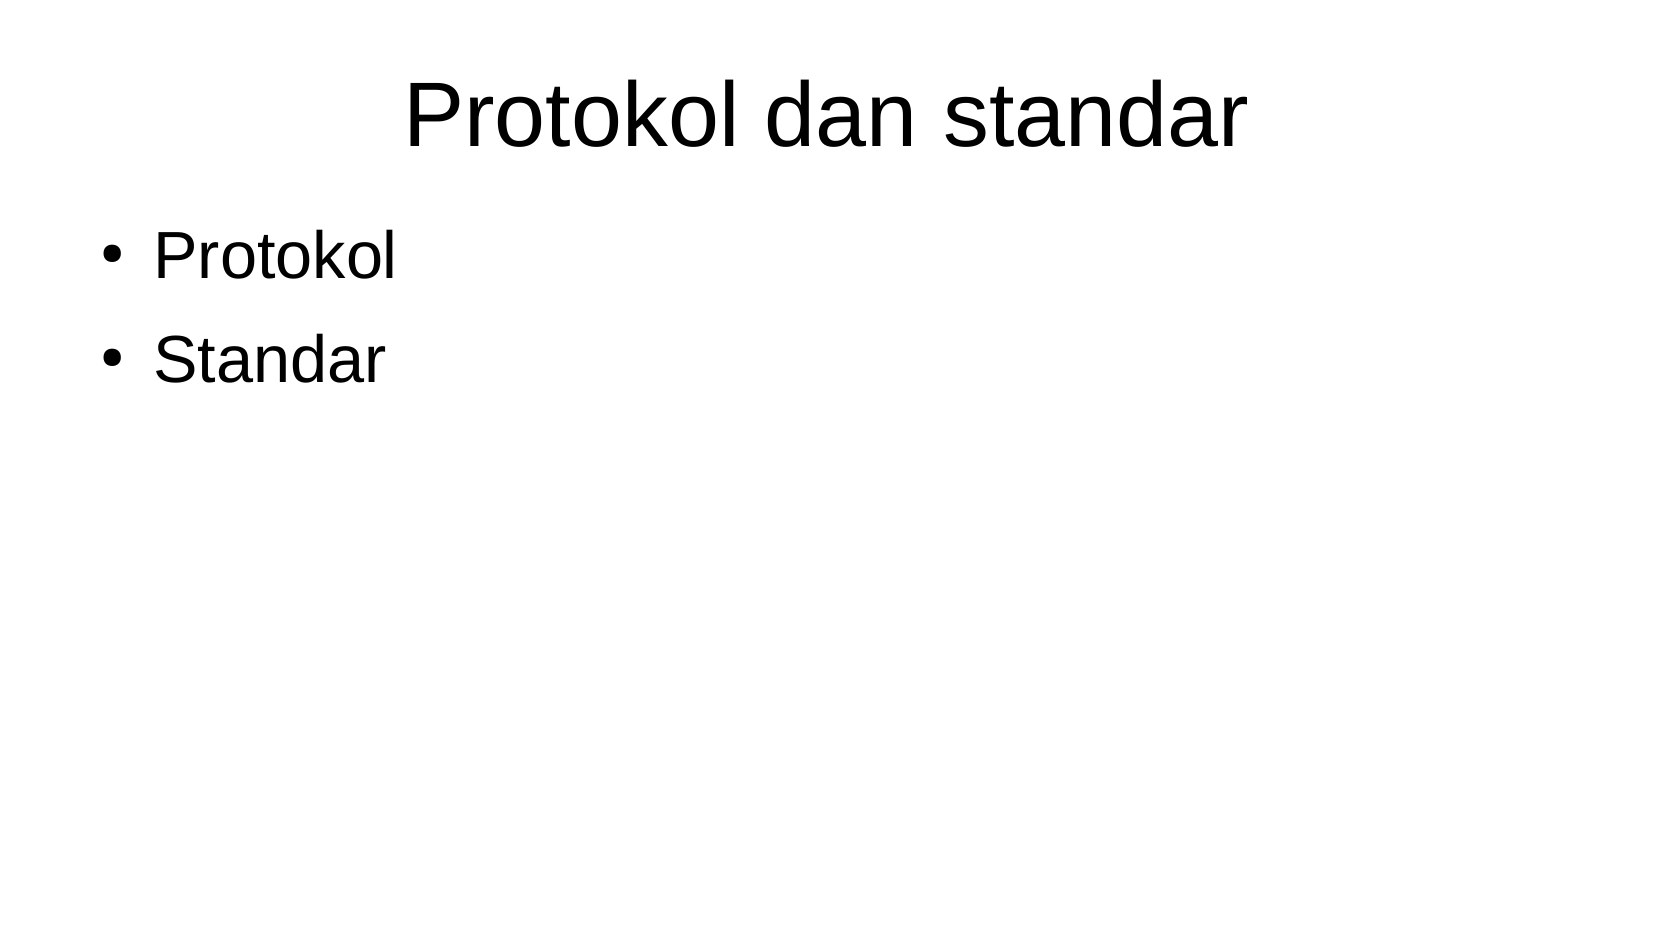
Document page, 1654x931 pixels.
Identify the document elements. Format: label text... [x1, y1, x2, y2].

list Protokol Standar [82, 217, 1571, 758]
title Protokol dan standar [82, 37, 1571, 193]
